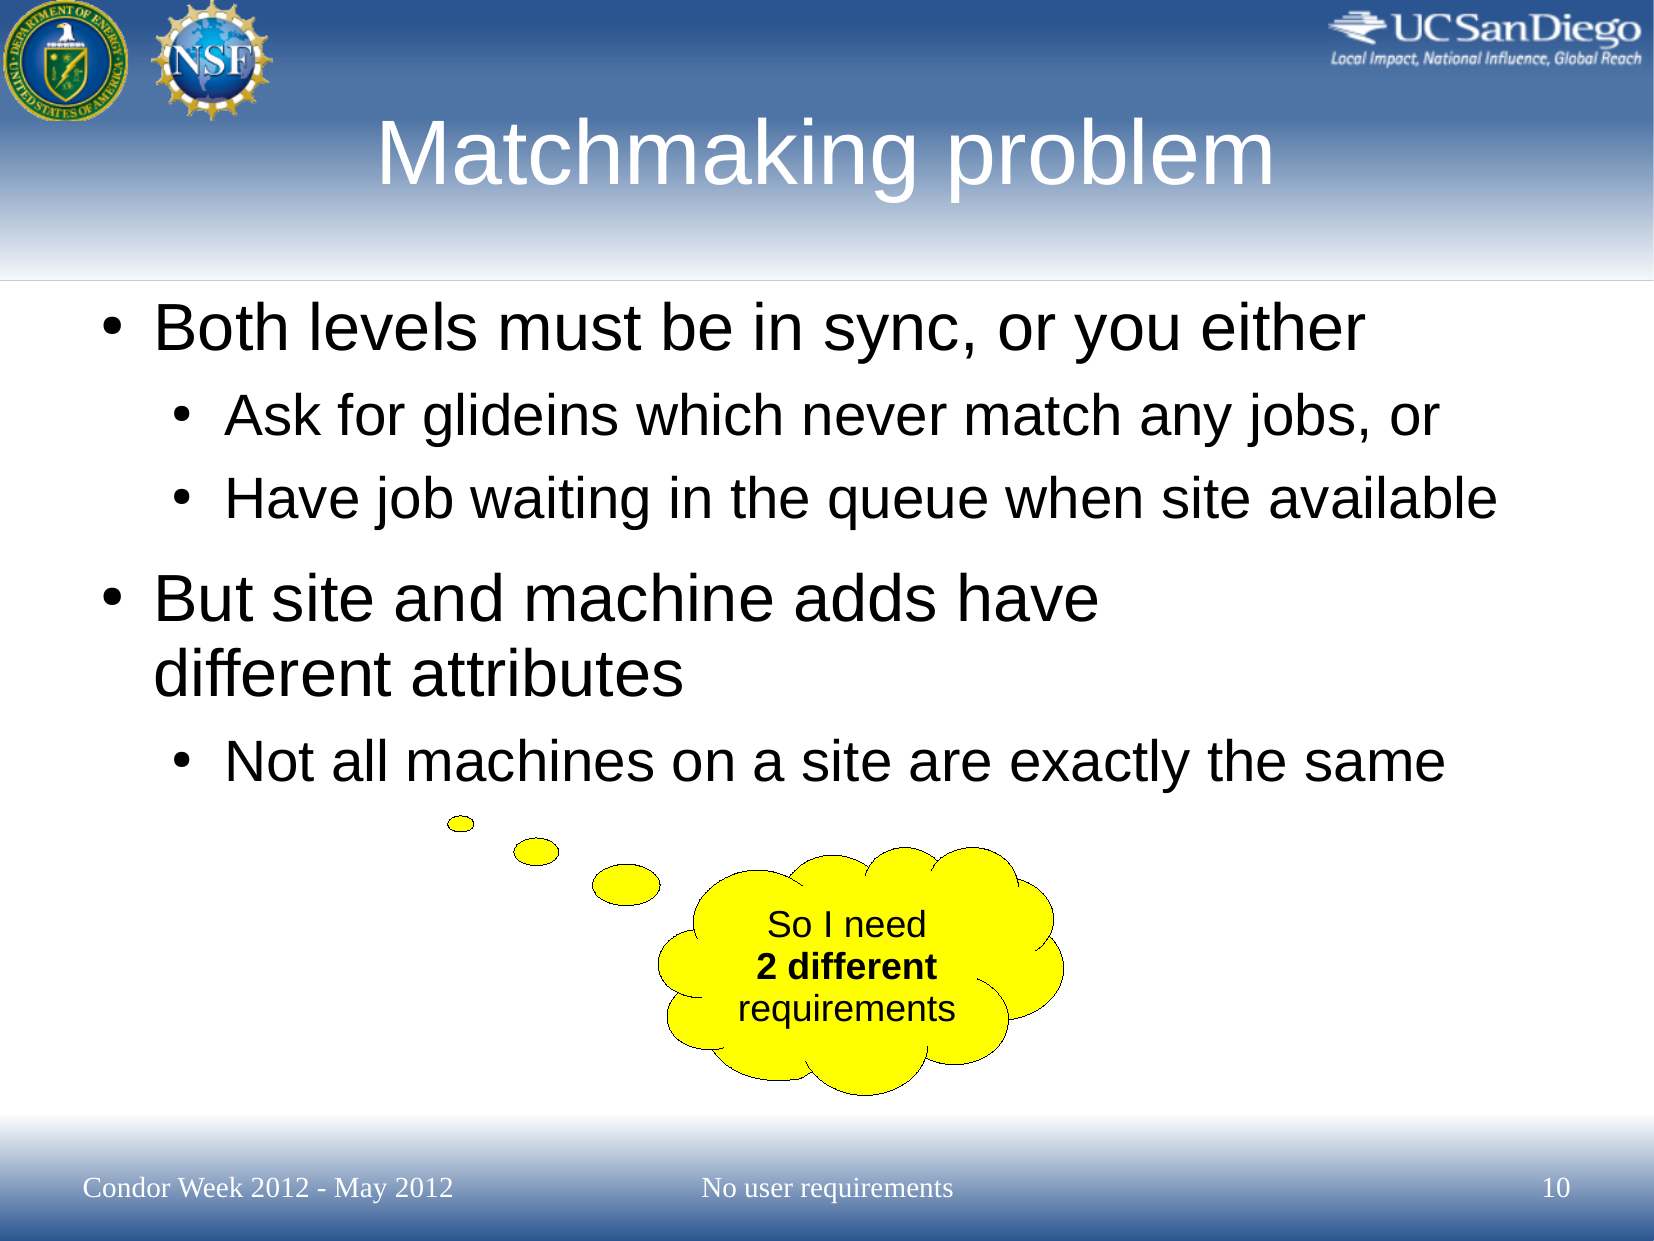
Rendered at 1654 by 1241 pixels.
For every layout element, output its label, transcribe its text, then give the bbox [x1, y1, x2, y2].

picture [0, 0, 1654, 288]
text_box So I need 2 different requirements [513, 837, 559, 866]
text_box So I need 2 different requirements [658, 847, 1064, 1096]
list Both levels must be in sync, or you either Ask for glideins which never match any jobs, or Have job waiting in the queue when site available But site and machine adds have different attributes Not all machines on a site are exactly the same [82, 290, 1571, 1109]
text_box So I need 2 different requirements [592, 864, 661, 906]
title Matchmaking problem [82, 56, 1571, 250]
